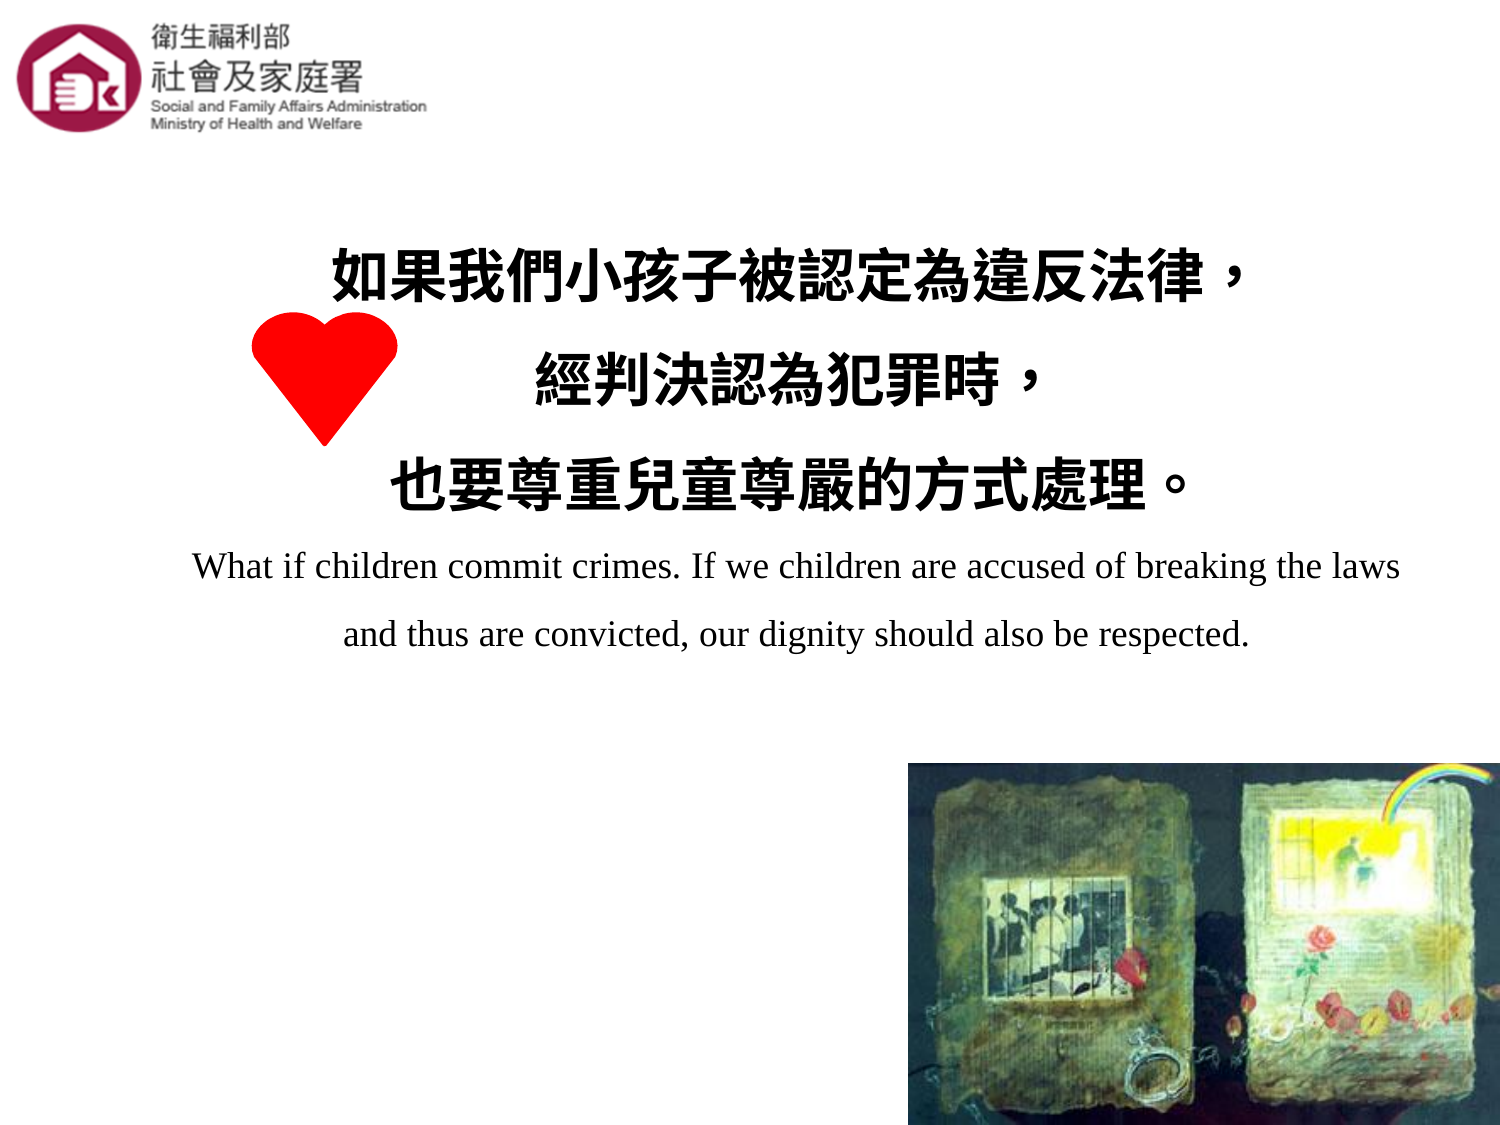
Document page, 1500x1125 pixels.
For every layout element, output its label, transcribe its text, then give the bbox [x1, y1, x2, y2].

text_box [253, 314, 396, 445]
text_box 如果我們小孩子被認定為違反法律， 經判決認為犯罪時， 也要尊重兒童尊嚴的方式處理。 What if children commit crimes. If we children are accused of breaking the laws and thus are convicted, our dignity should also be respected. [147, 196, 1447, 796]
picture [908, 763, 1500, 1125]
picture [0, 0, 432, 149]
